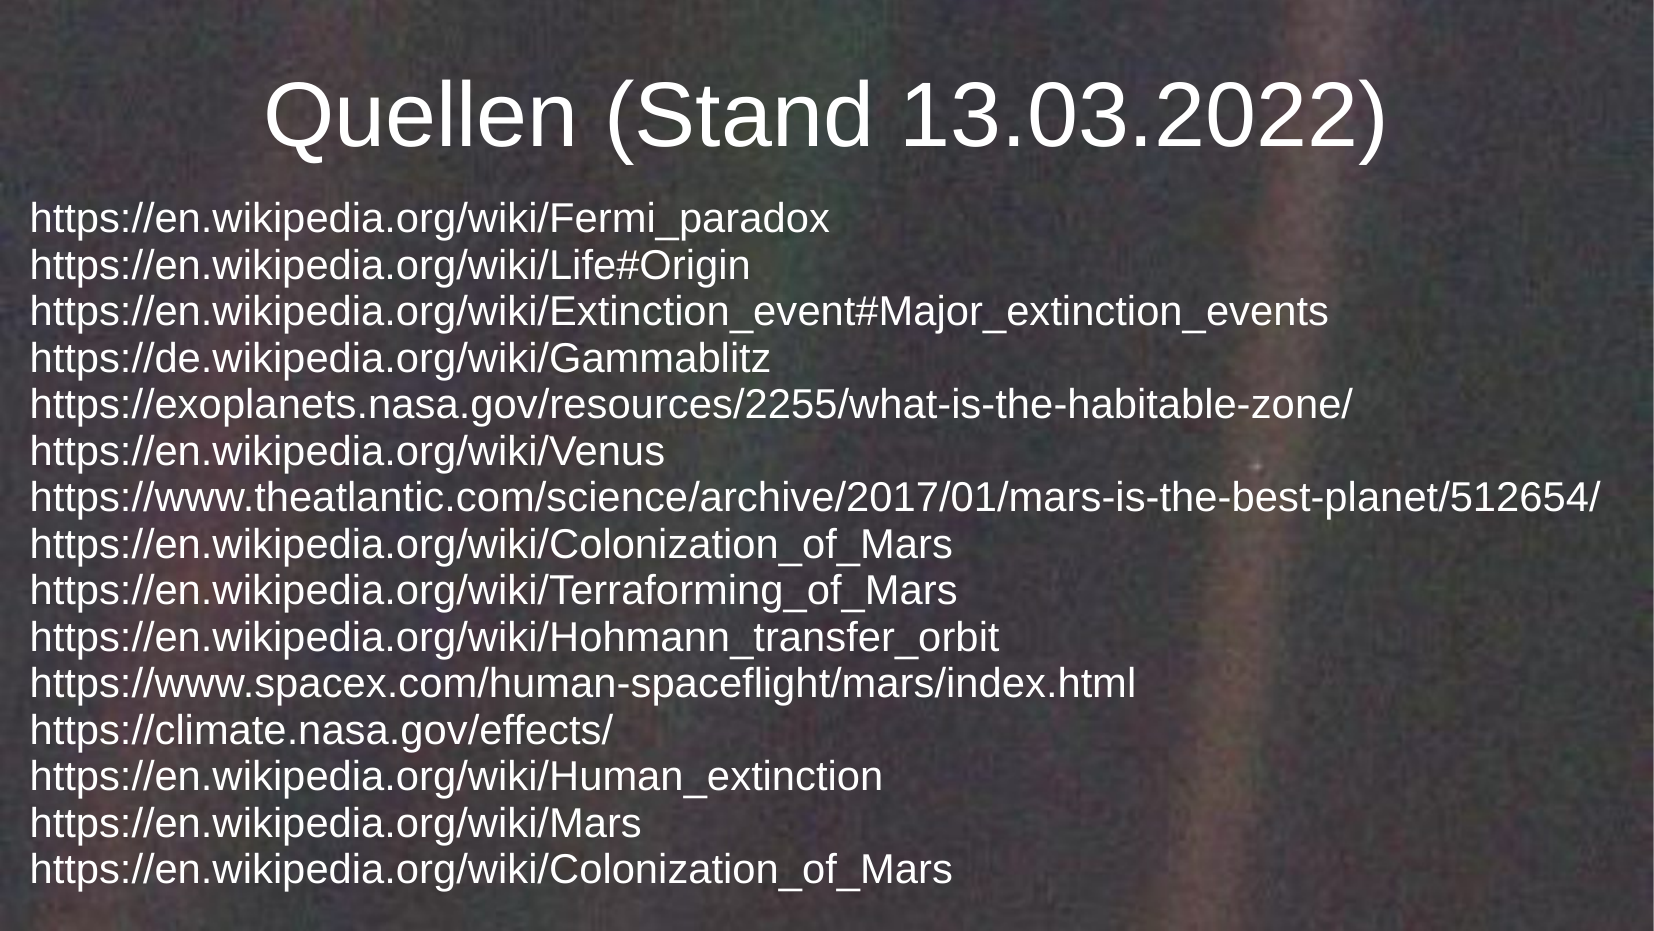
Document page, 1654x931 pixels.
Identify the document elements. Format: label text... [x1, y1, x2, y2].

title Quellen (Stand 13.03.2022) [82, 37, 1571, 193]
picture [0, 0, 1654, 931]
subtitle https://en.wikipedia.org/wiki/Fermi_paradox https://en.wikipedia.org/wiki/Life#Origin https://en.wikipedia.org/wiki/Extinction_event#Major_extinction_events https://de.wikipedia.org/wiki/Gammablitz https://exoplanets.nasa.gov/resources/2255/what-is-the-habitable-zone/ https://en.wikipedia.org/wiki/Venus https://www.theatlantic.com/science/archive/2017/01/mars-is-the-best-planet/512654/ https://en.wikipedia.org/wiki/Colonization_of_Mars https://en.wikipedia.org/wiki/Terraforming_of_Mars https://en.wikipedia.org/wiki/Hohmann_transfer_orbit https://www.spacex.com/human-spaceflight/mars/index.html https://climate.nasa.gov/effects/ https://en.wikipedia.org/wiki/Human_extinction https://en.wikipedia.org/wiki/Mars https://en.wikipedia.org/wiki/Colonization_of_Mars [29, 195, 1625, 893]
